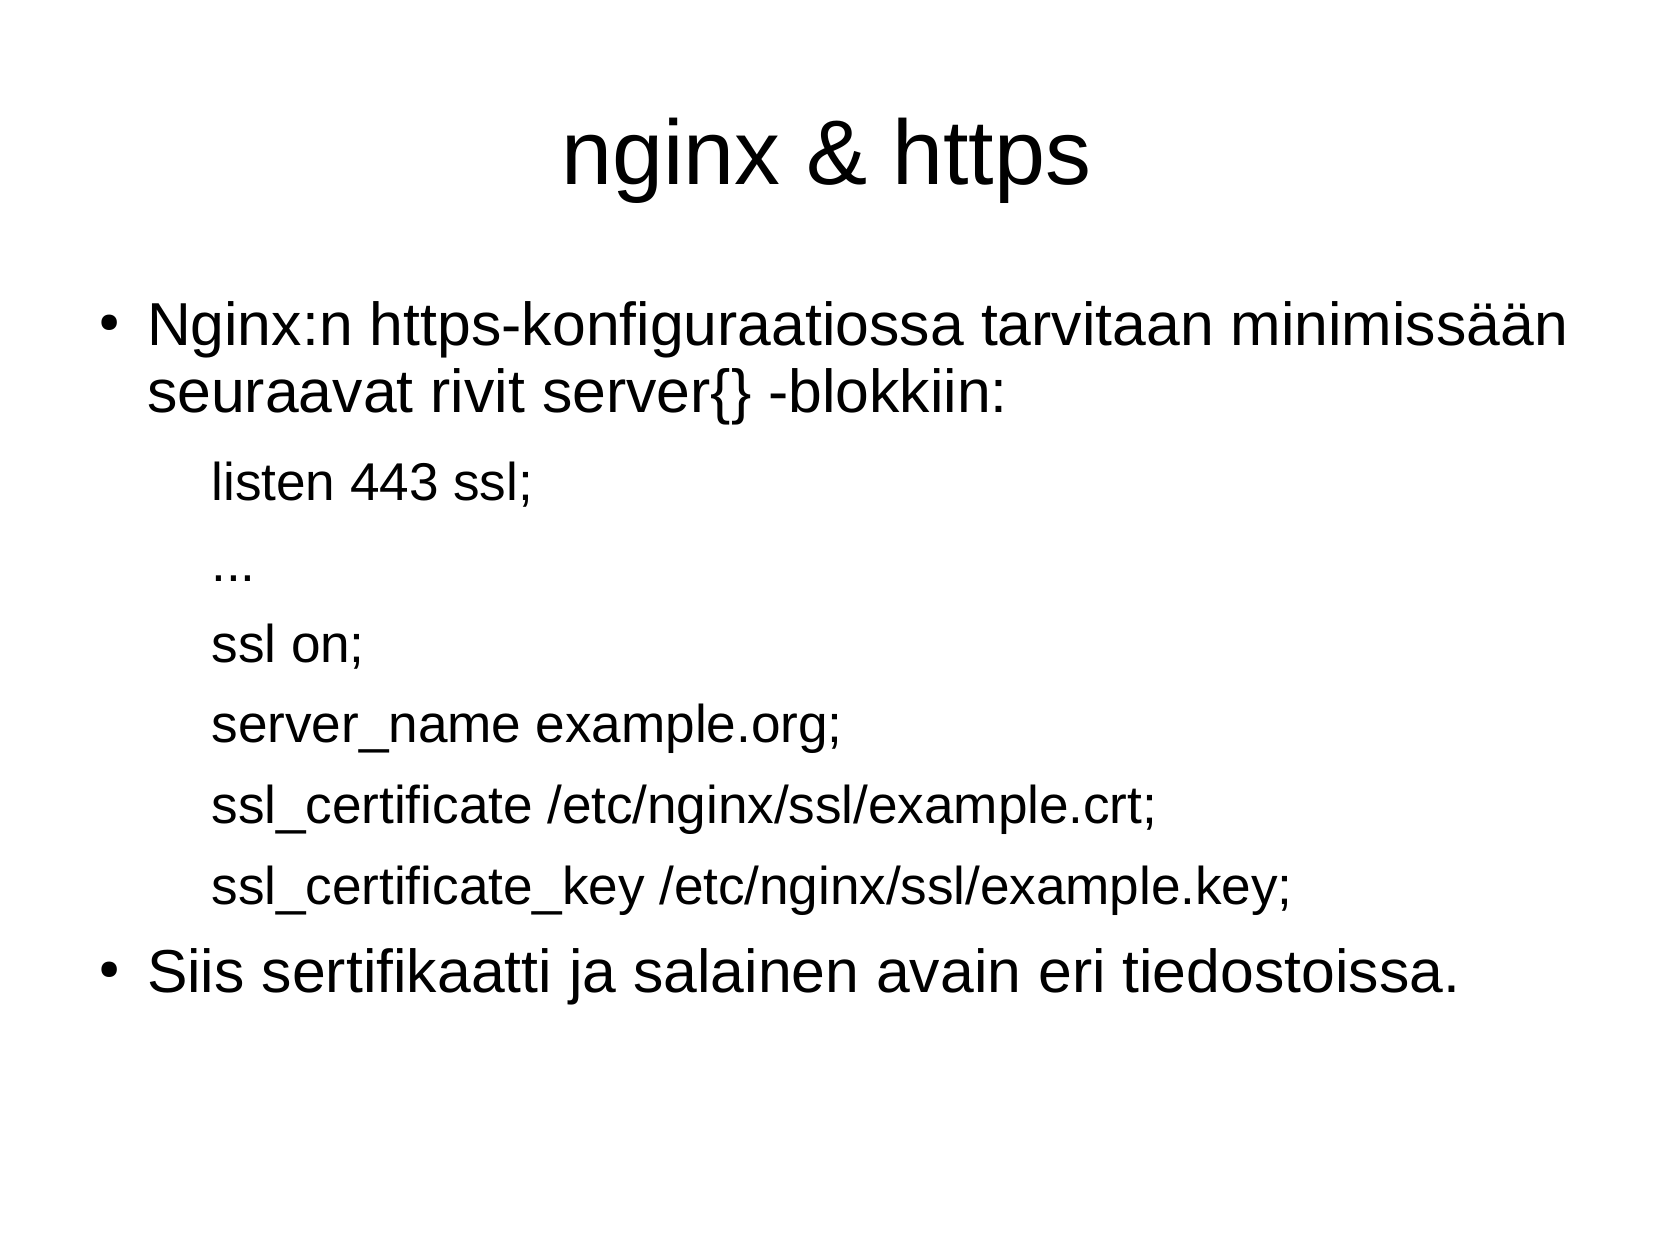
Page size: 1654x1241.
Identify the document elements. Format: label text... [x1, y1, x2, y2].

title nginx & https [82, 49, 1571, 257]
list Nginx:n https-konfiguraatiossa tarvitaan minimissään seuraavat rivit server{} -blokkiin: listen 443 ssl; ... ssl on; server_name example.org; ssl_certificate /etc/nginx/ssl/example.crt; ssl_certificate_key /etc/nginx/ssl/example.key; Siis sertifikaatti ja salainen avain eri tiedostoissa. [82, 290, 1571, 1010]
